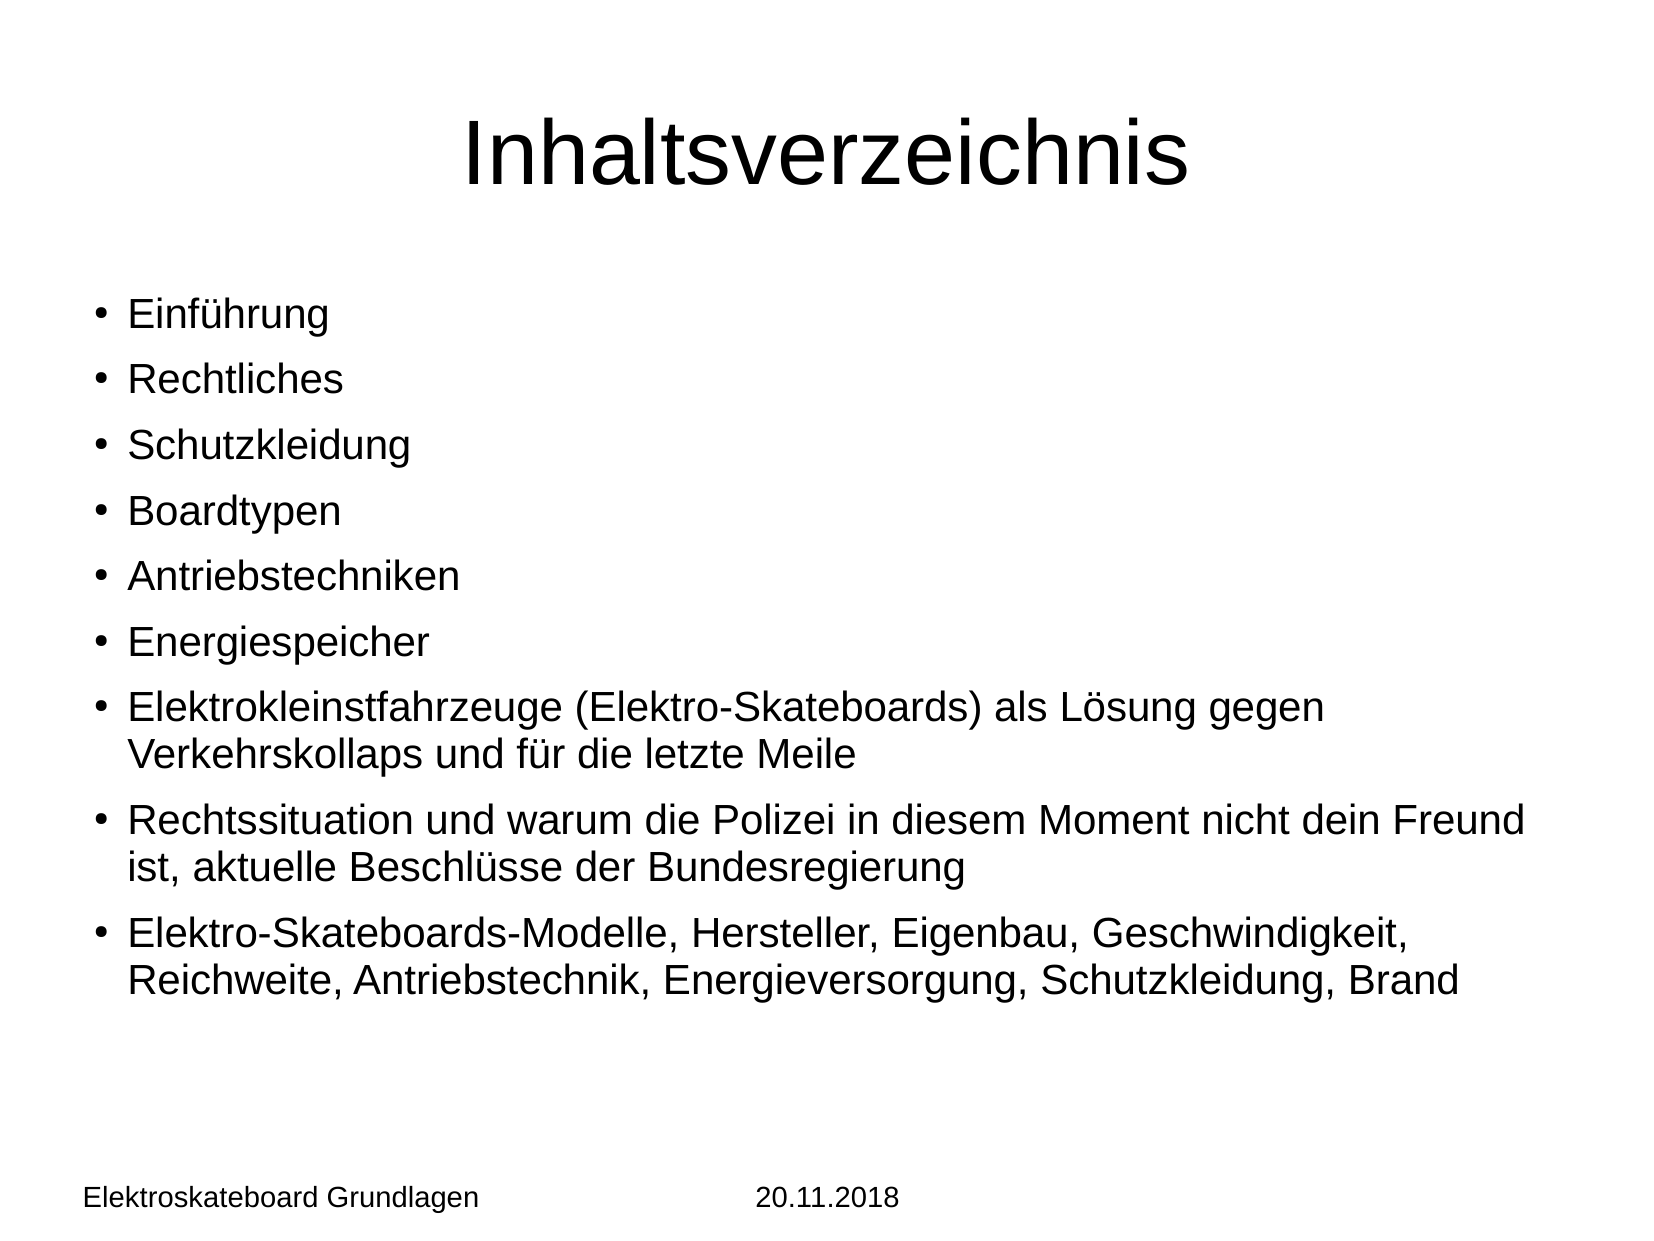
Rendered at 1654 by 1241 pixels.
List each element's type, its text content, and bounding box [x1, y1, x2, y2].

list Einführung Rechtliches Schutzkleidung Boardtypen Antriebstechniken Energiespeicher Elektrokleinstfahrzeuge (Elektro-Skateboards) als Lösung gegen Verkehrskollaps und für die letzte Meile Rechtssituation und warum die Polizei in diesem Moment nicht dein Freund ist, aktuelle Beschlüsse der Bundesregierung Elektro-Skateboards-Modelle, Hersteller, Eigenbau, Geschwindigkeit, Reichweite, Antriebstechnik, Energieversorgung, Schutzkleidung, Brand [82, 290, 1571, 1010]
title Inhaltsverzeichnis [82, 49, 1571, 257]
